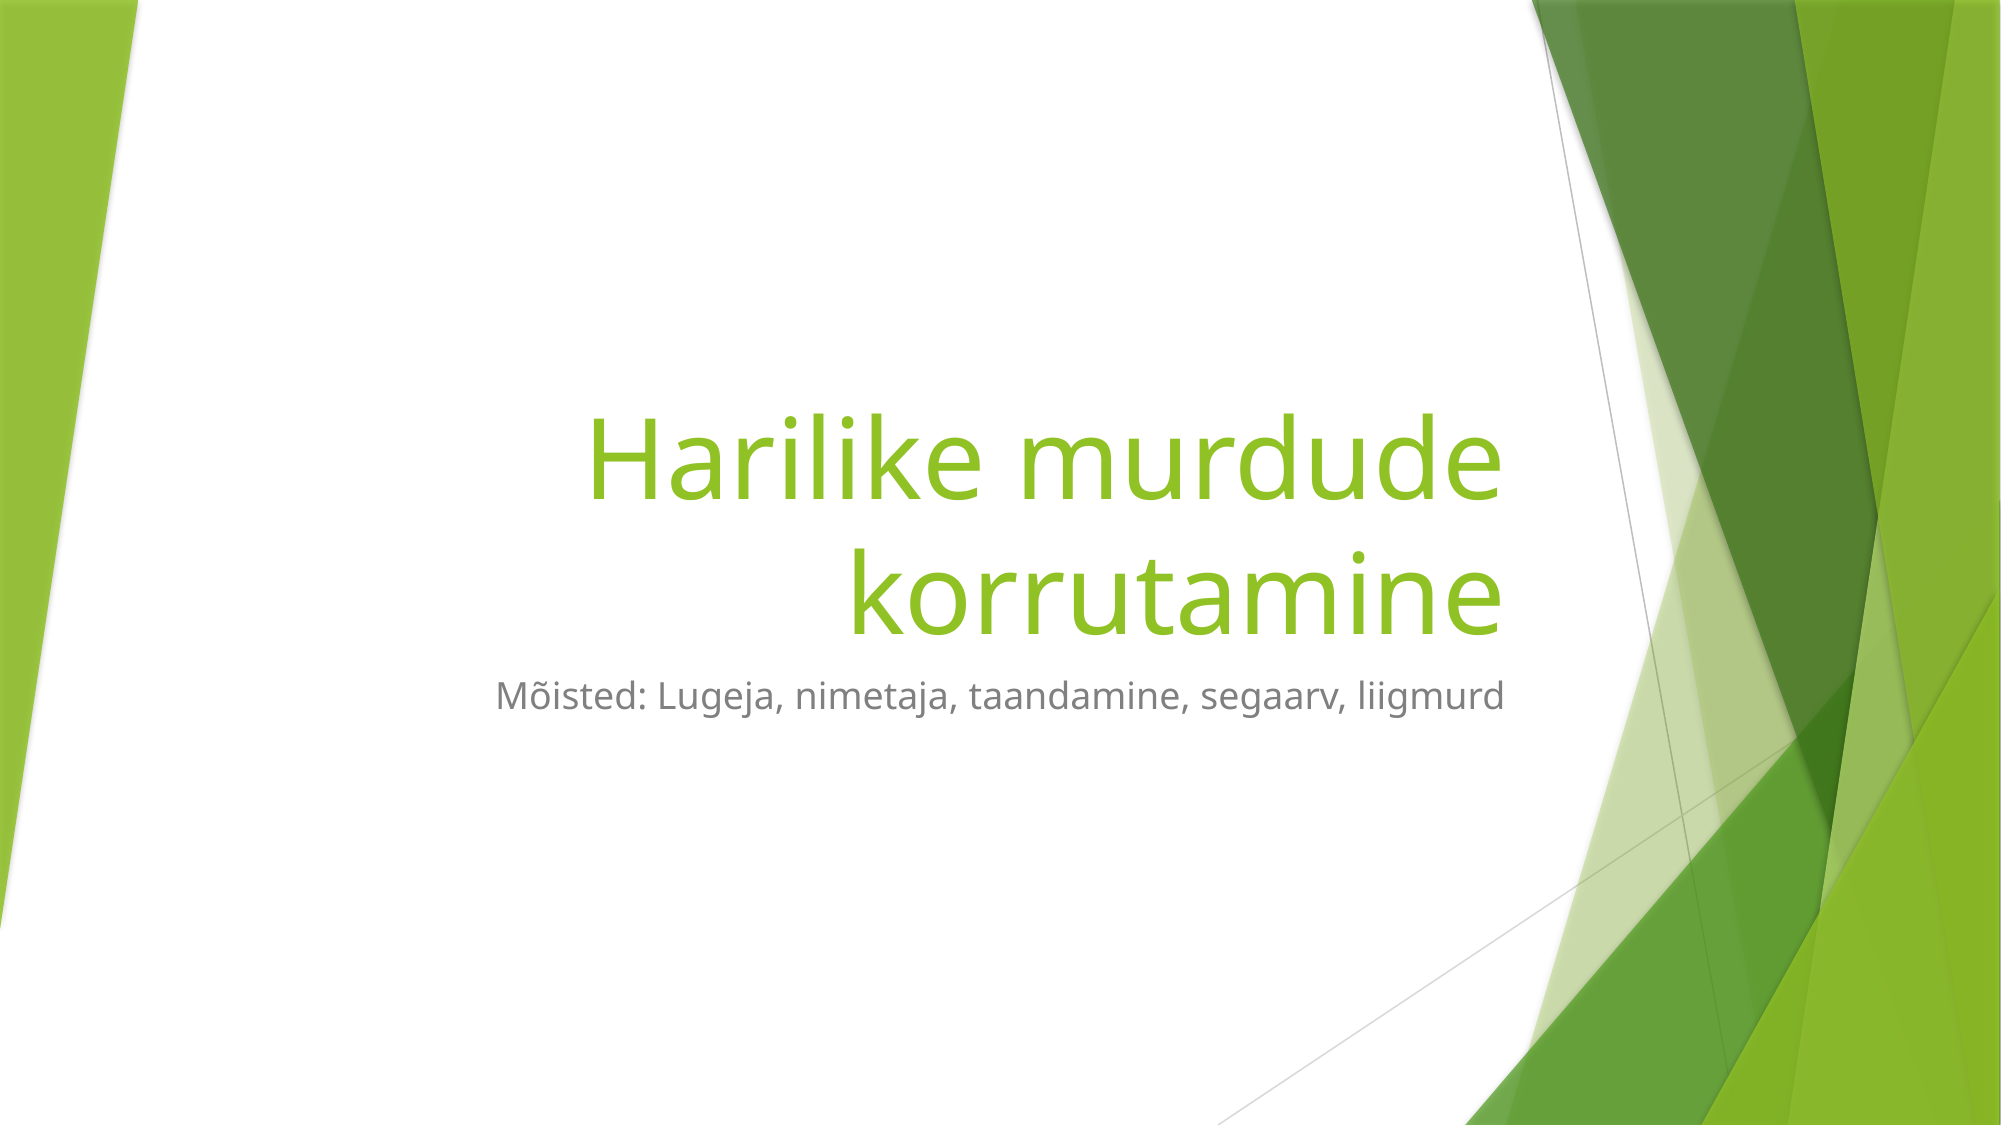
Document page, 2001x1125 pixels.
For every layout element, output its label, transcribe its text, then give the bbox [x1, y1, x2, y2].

title Harilike murdude korrutamine [247, 394, 1522, 664]
subtitle Mõisted: Lugeja, nimetaja, taandamine, segaarv, liigmurd [247, 664, 1522, 845]
